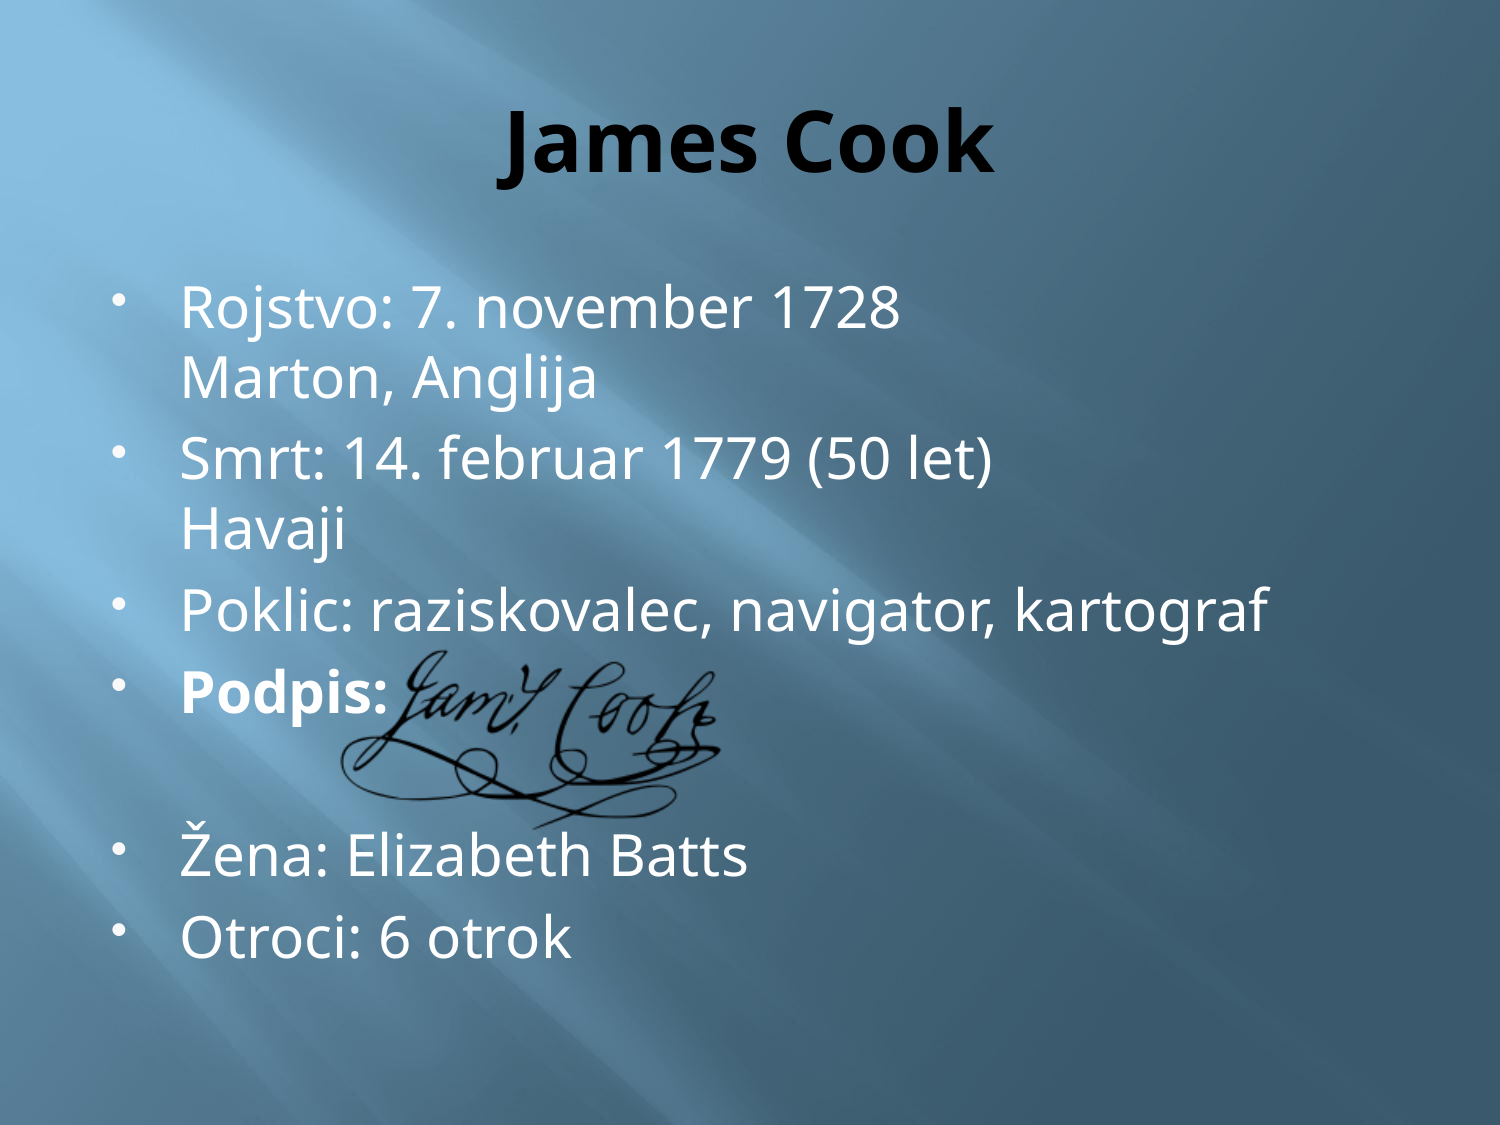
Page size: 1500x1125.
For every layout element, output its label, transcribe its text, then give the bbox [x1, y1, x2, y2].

list Rojstvo: 7. november 1728 Marton, Anglija Smrt: 14. februar 1779 (50 let) Havaji Poklic: raziskovalec, navigator, kartograf Podpis: Žena: Elizabeth Batts Otroci: 6 otrok [75, 262, 1425, 1035]
title James Cook [75, 45, 1425, 233]
picture [0, 0, 1500, 1125]
